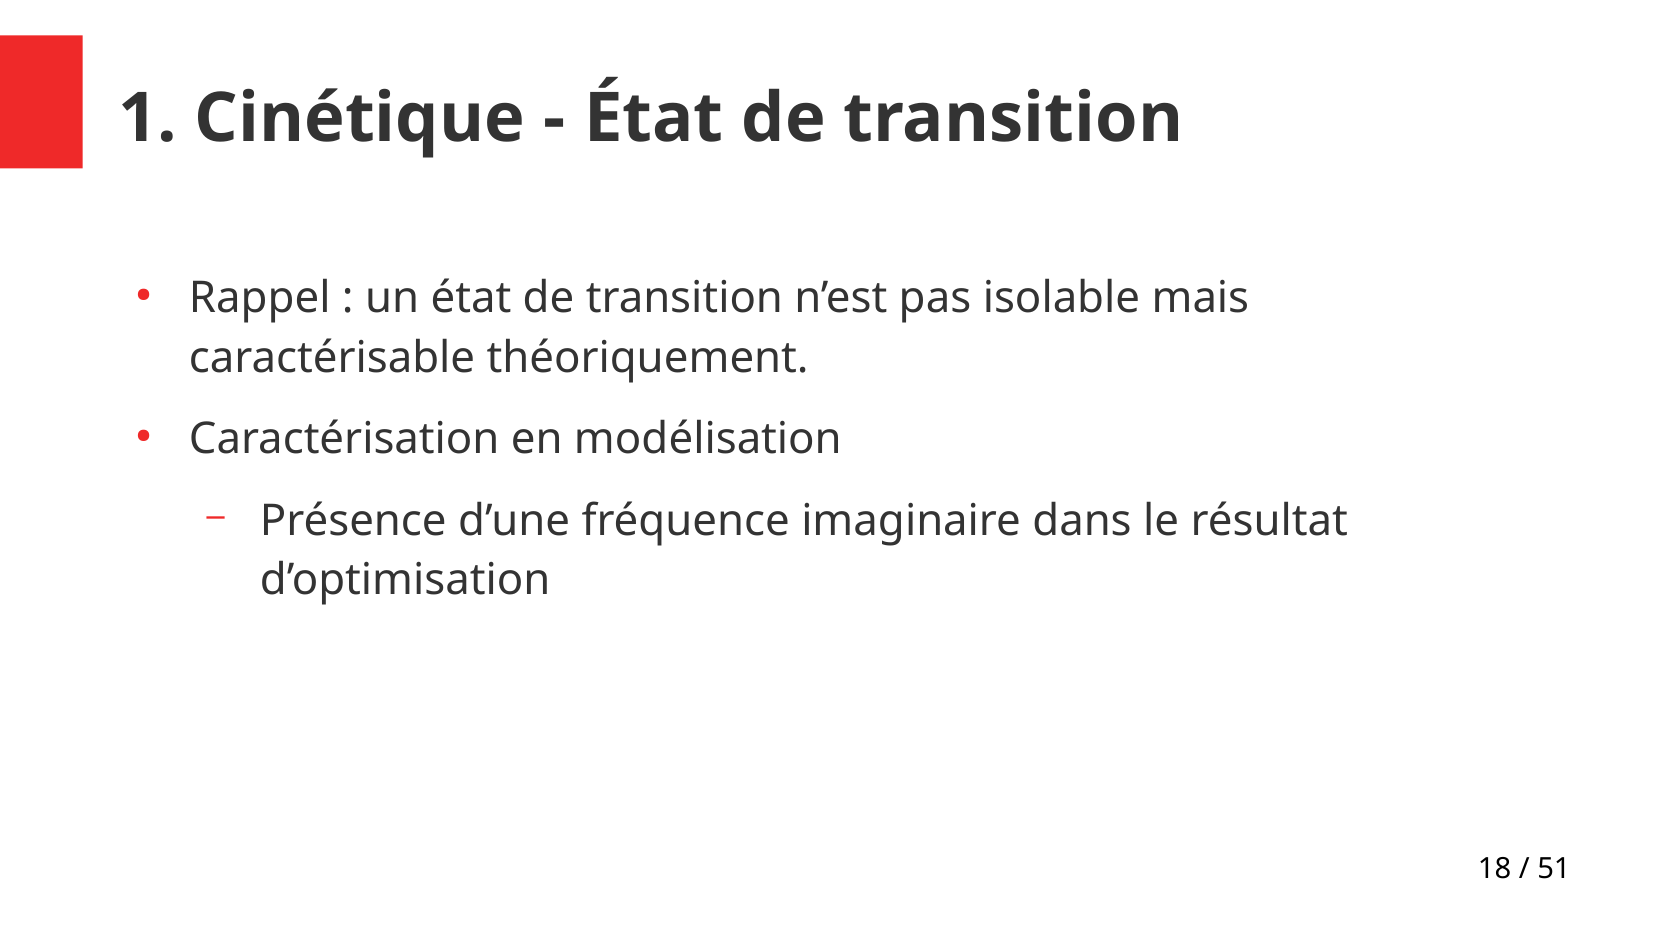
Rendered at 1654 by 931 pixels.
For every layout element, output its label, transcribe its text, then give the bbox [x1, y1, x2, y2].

title 1. Cinétique - État de transition [118, 37, 1571, 193]
list Rappel : un état de transition n’est pas isolable mais caractérisable théoriquement. Caractérisation en modélisation Présence d’une fréquence imaginaire dans le résultat d’optimisation [118, 265, 1536, 806]
